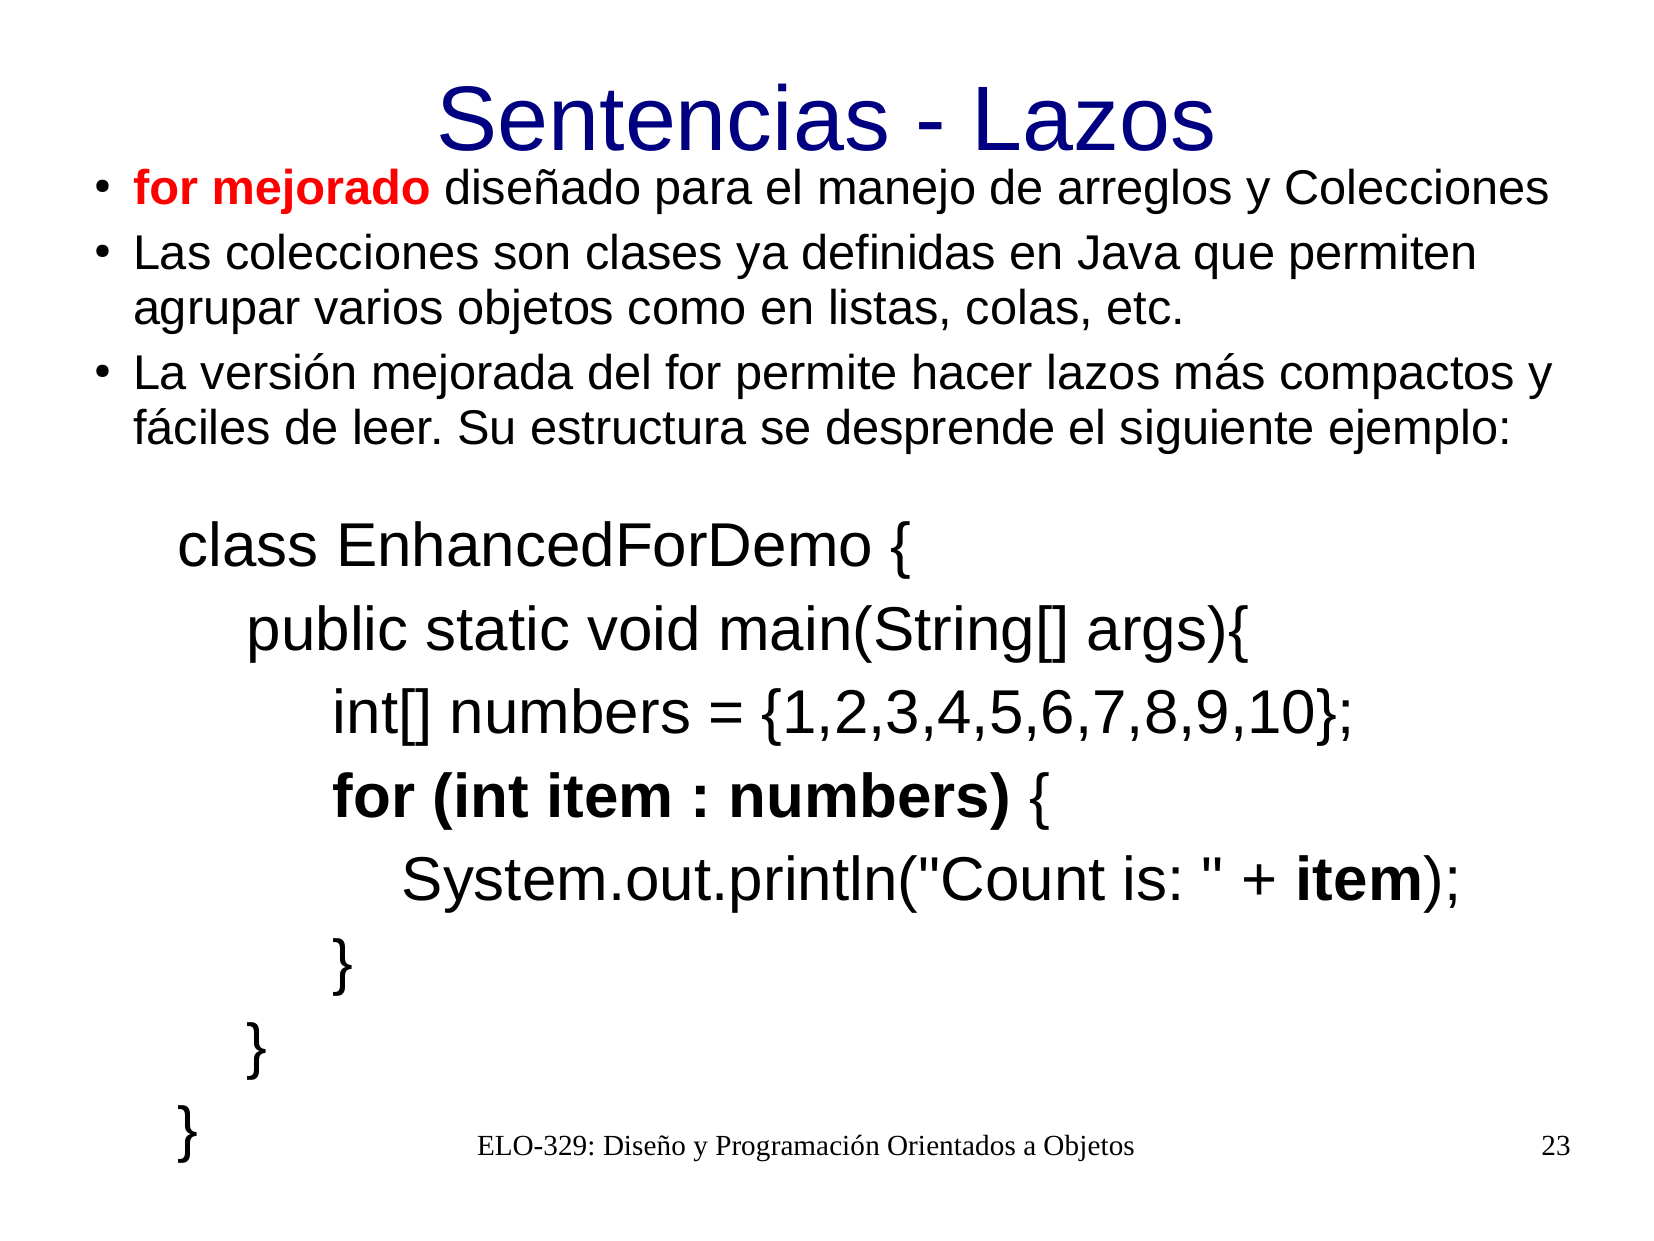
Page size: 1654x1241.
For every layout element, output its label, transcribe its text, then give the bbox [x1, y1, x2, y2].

title Sentencias - Lazos [82, 49, 1571, 188]
list for mejorado diseñado para el manejo de arreglos y Colecciones Las colecciones son clases ya definidas en Java que permiten agrupar varios objetos como en listas, colas, etc. La versión mejorada del for permite hacer lazos más compactos y fáciles de leer. Su estructura se desprende el siguiente ejemplo: [81, 160, 1570, 500]
list class EnhancedForDemo { public static void main(String[] args){ int[] numbers = {1,2,3,4,5,6,7,8,9,10}; for (int item : numbers) { System.out.println("Count is: " + item); } } } [177, 510, 1463, 1182]
